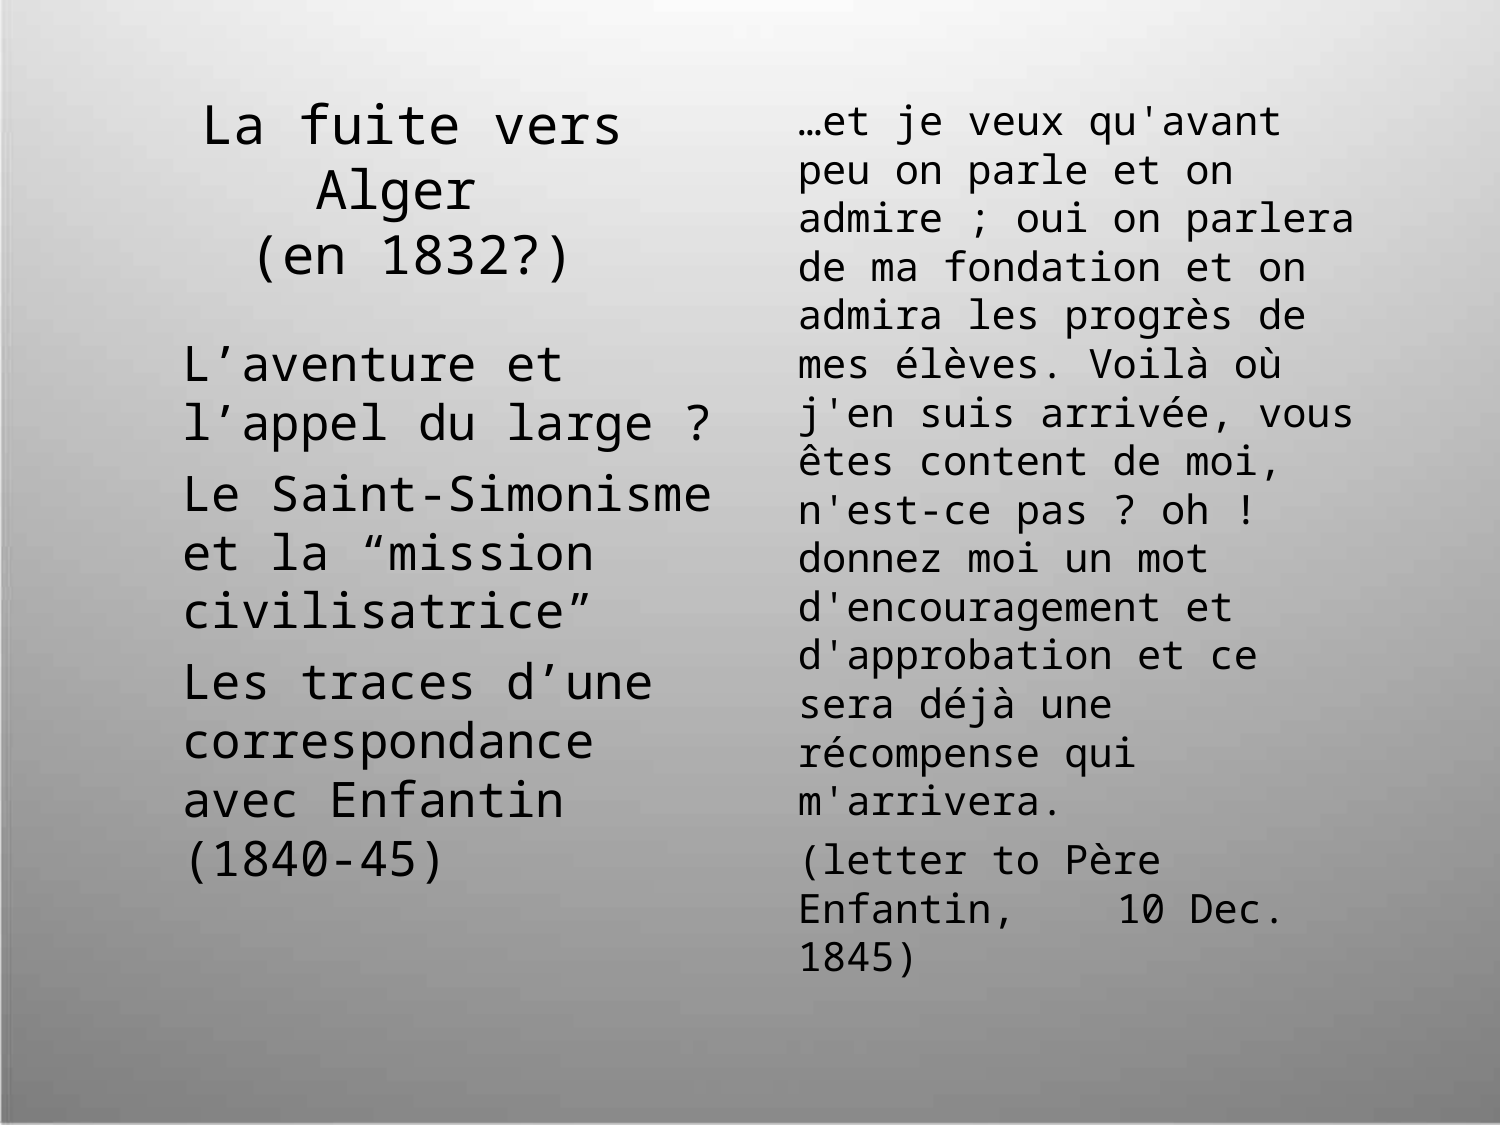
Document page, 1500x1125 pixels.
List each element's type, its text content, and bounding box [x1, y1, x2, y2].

list …et je veux qu'avant peu on parle et on admire ; oui on parlera de ma fondation et on admira les progrès de mes élèves. Voilà où j'en suis arrivée, vous êtes content de moi, n'est-ce pas ? oh ! donnez moi un mot d'encouragement et d'approbation et ce sera déjà une récompense qui m'arrivera. (letter to Père Enfantin, 10 Dec. 1845) [737, 87, 1388, 1000]
list L’aventure et l’appel du large ? Le Saint-Simonisme et la “mission civilisatrice” Les traces d’une correspondance avec Enfantin (1840-45) [112, 324, 737, 1000]
picture [0, 0, 1500, 1125]
title La fuite vers Alger (en 1832?) [112, 99, 713, 276]
